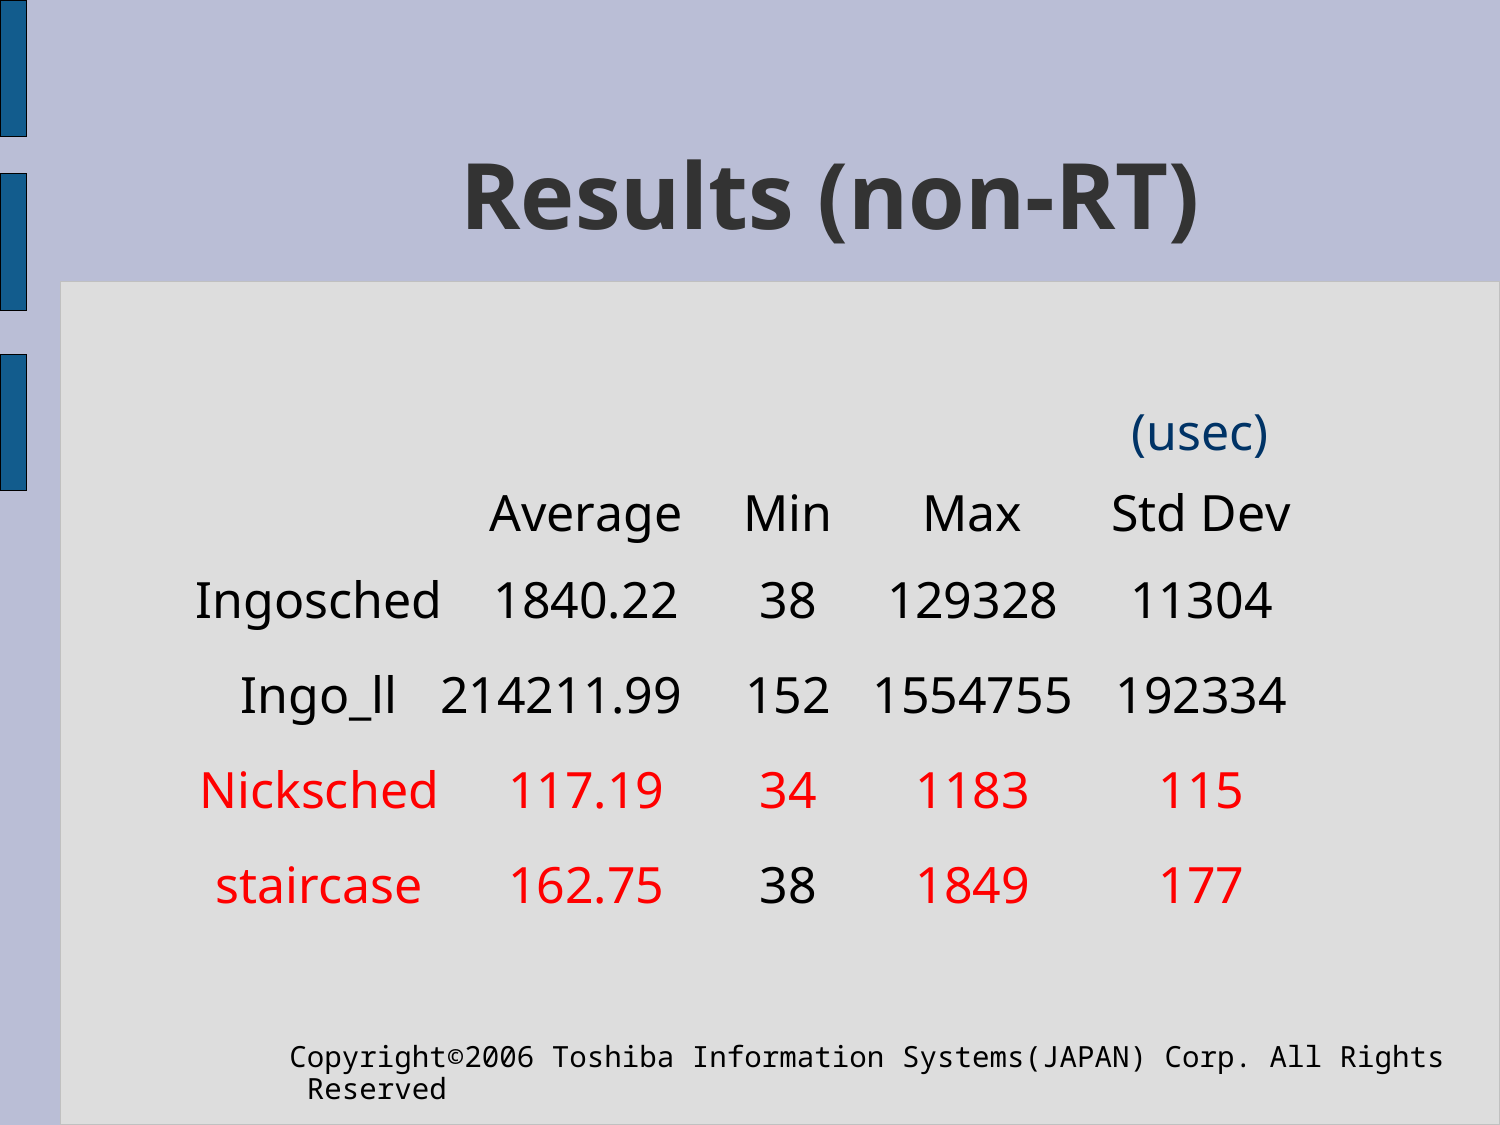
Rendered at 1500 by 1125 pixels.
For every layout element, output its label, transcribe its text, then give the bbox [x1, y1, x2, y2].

text_box Nicksched [184, 747, 454, 831]
text_box 129328 [872, 557, 1073, 641]
title Results (non-RT) [225, 99, 1436, 288]
text_box Std Dev [1096, 488, 1306, 554]
text_box 117.19 [493, 747, 679, 831]
text_box Ingo_ll [225, 652, 413, 736]
text_box (usec) [962, 374, 1438, 488]
text_box Min [728, 470, 848, 554]
text_box 162.75 [493, 842, 679, 926]
text_box 152 [730, 652, 846, 736]
text_box 177 [1143, 842, 1259, 926]
text_box 214211.99 [425, 652, 697, 736]
text_box 11304 [1115, 557, 1288, 641]
text_box staircase [200, 842, 439, 926]
text_box 38 [744, 557, 832, 641]
text_box 1183 [900, 747, 1045, 831]
text_box 34 [744, 747, 832, 831]
text_box Ingosched [180, 557, 458, 641]
text_box 1840.22 [479, 557, 694, 641]
text_box 192334 [1100, 652, 1302, 736]
text_box 38 [744, 842, 832, 926]
text_box 1554755 [857, 652, 1088, 736]
text_box 115 [1143, 747, 1259, 831]
text_box 1849 [900, 842, 1045, 926]
text_box Average [474, 470, 698, 554]
text_box Max [907, 470, 1038, 554]
